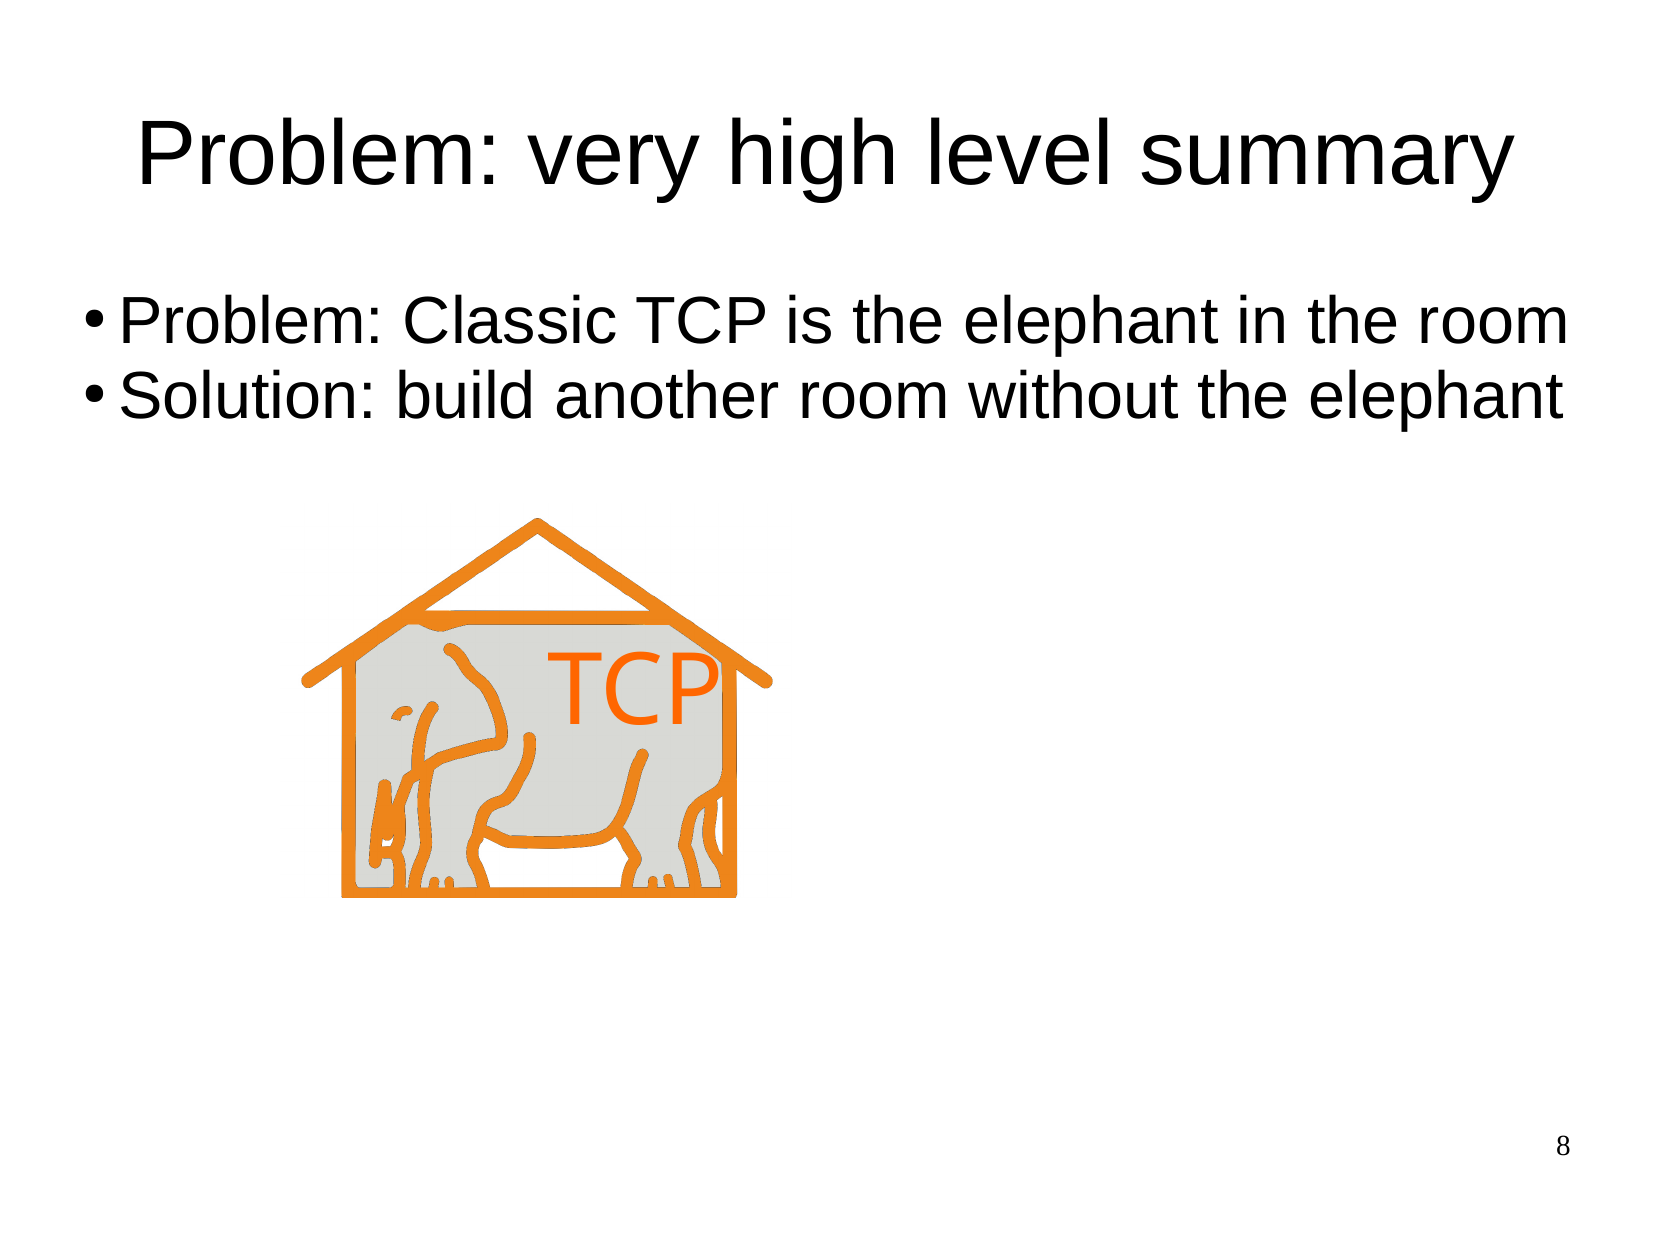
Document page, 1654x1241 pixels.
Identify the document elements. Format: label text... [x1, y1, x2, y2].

title Problem: very high level summary [82, 49, 1571, 257]
subtitle Problem: Classic TCP is the elephant in the room Solution: build another room without the elephant [82, 283, 1583, 1111]
